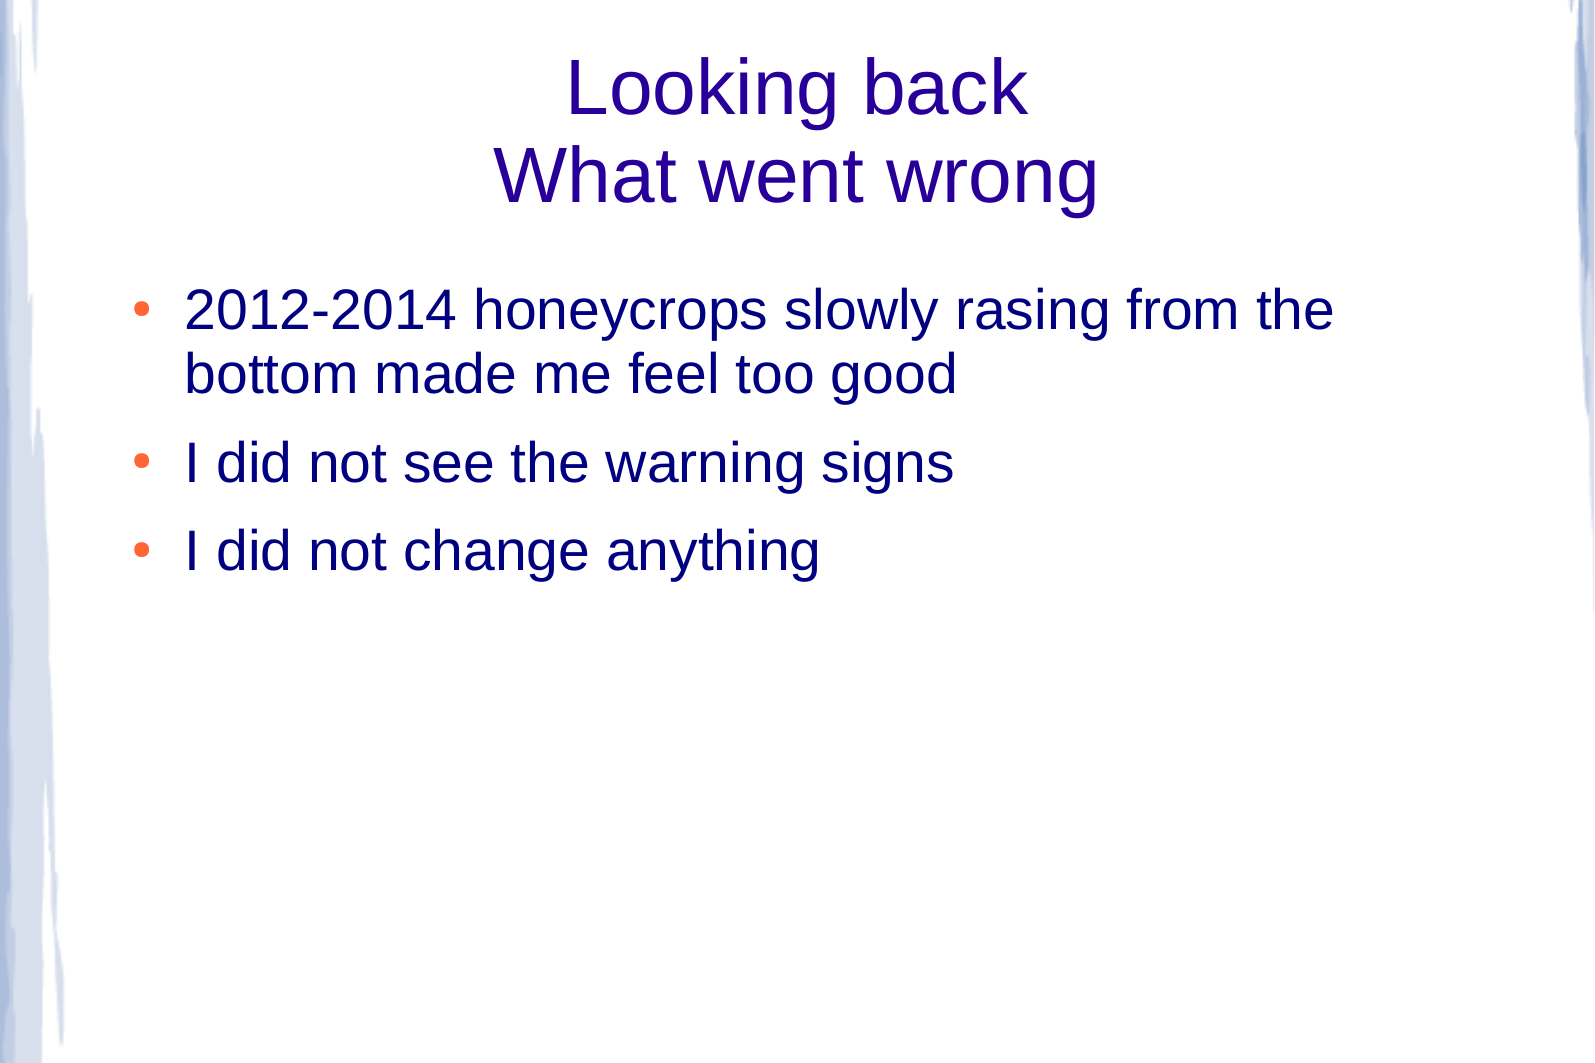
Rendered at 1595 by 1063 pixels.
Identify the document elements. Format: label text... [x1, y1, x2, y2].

picture [0, 0, 1595, 1063]
title Looking back What went wrong [79, 42, 1515, 220]
list 2012-2014 honeycrops slowly rasing from the bottom made me feel too good I did not see the warning signs I did not change anything [113, 278, 1515, 895]
